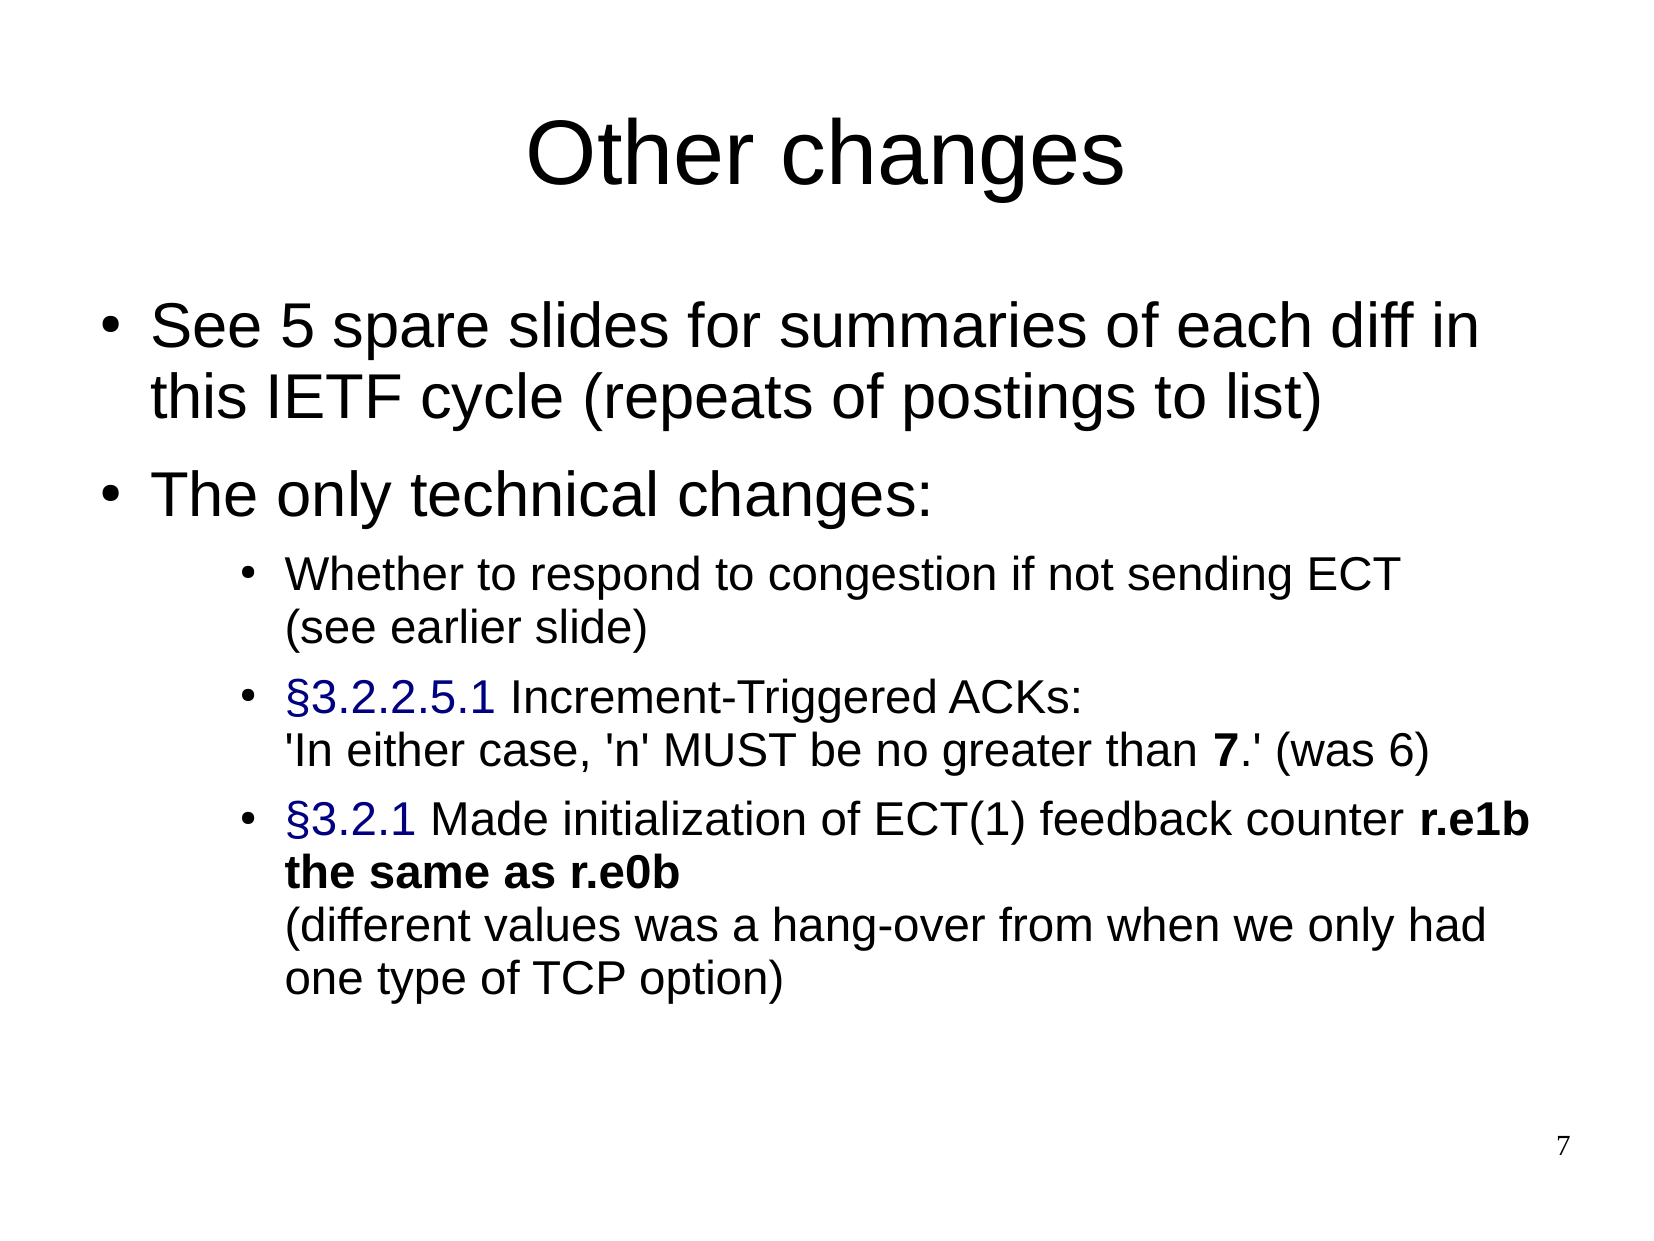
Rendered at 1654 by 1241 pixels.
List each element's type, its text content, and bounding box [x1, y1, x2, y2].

title Other changes [82, 49, 1571, 257]
list See 5 spare slides for summaries of each diff in this IETF cycle (repeats of postings to list) The only technical changes: Whether to respond to congestion if not sending ECT (see earlier slide) §3.2.2.5.1 Increment-Triggered ACKs: 'In either case, 'n' MUST be no greater than 7.' (was 6) §3.2.1 Made initialization of ECT(1) feedback counter r.e1b the same as r.e0b (different values was a hang-over from when we only had one type of TCP option) [82, 290, 1571, 1010]
